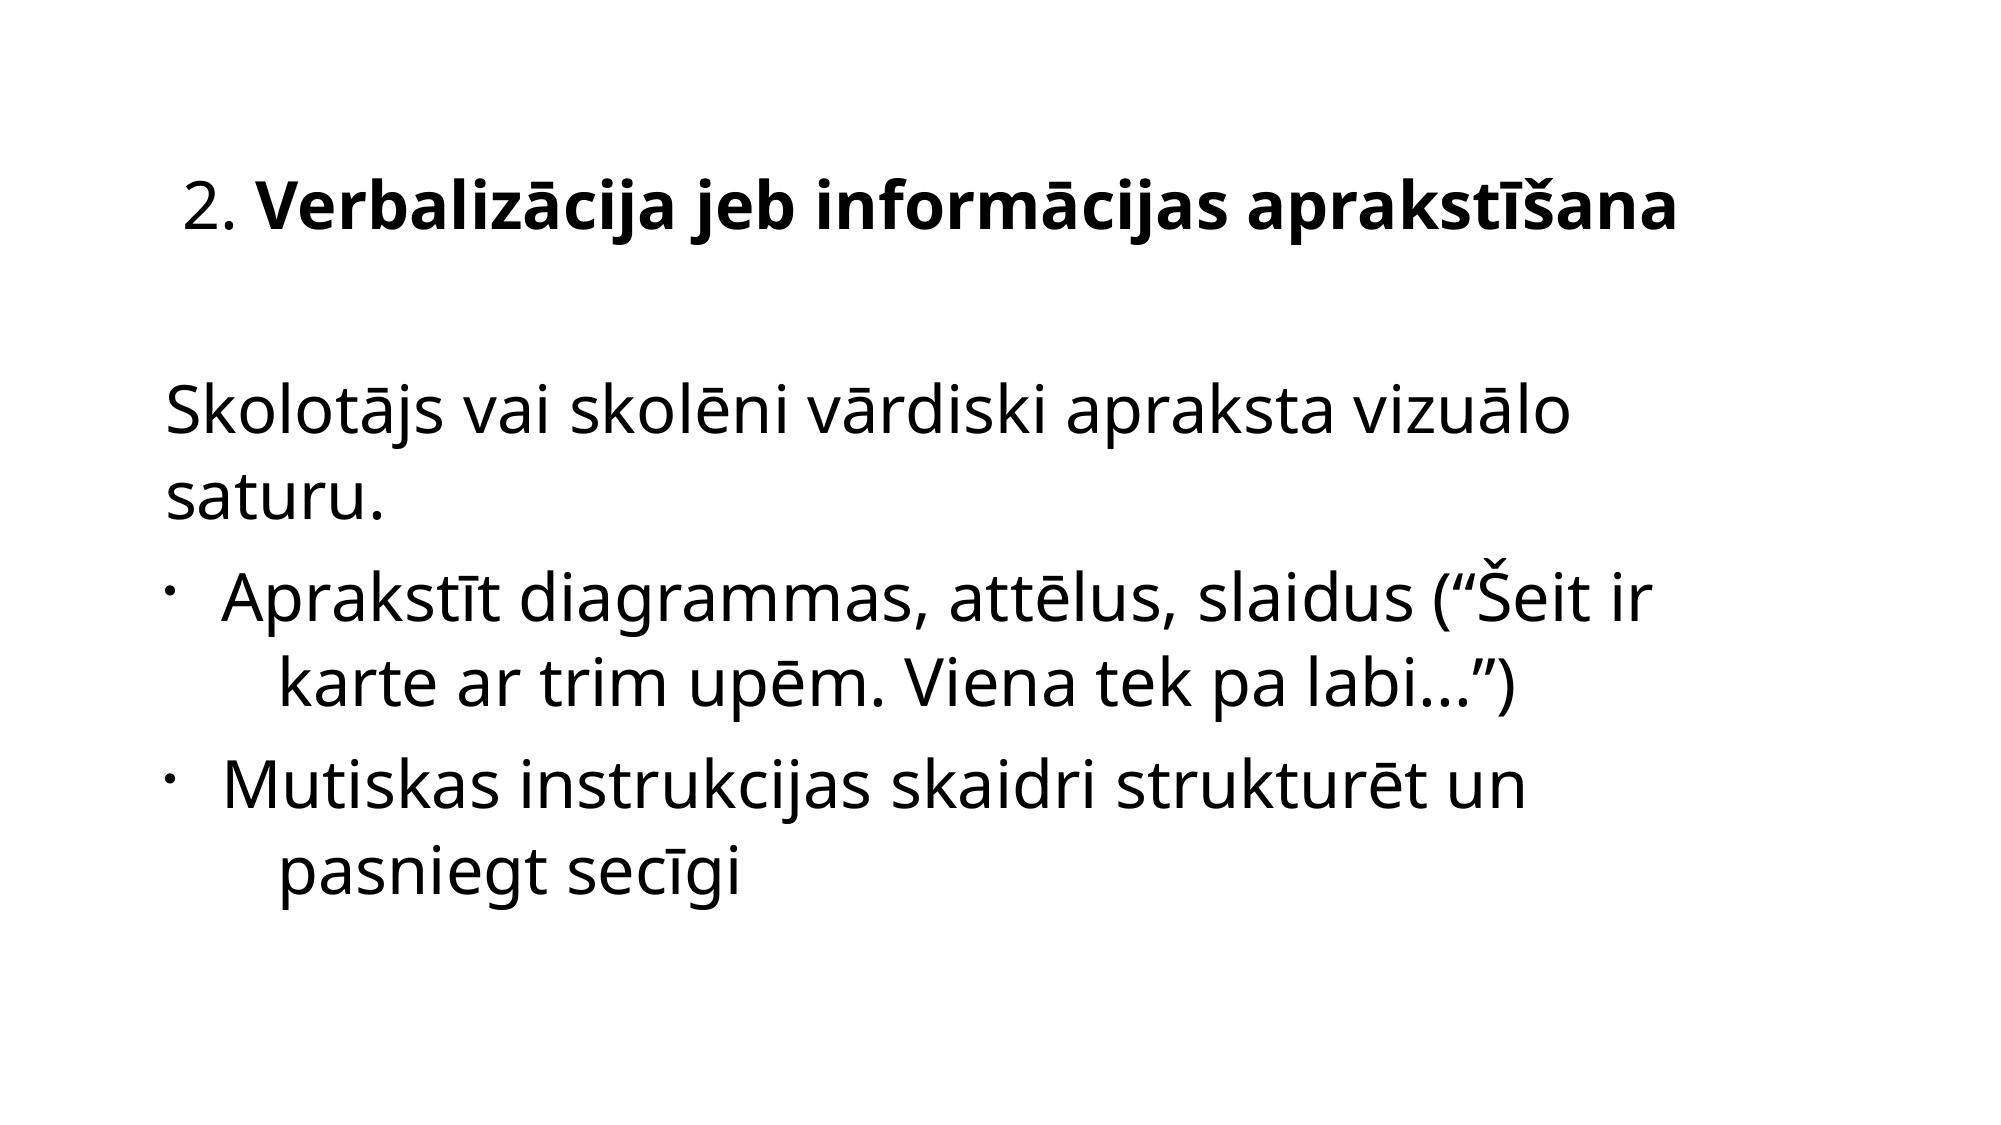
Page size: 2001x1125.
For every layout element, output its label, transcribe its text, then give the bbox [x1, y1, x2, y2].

text_box 2. Verbalizācija jeb informācijas aprakstīšana Skolotājs vai skolēni vārdiski apraksta vizuālo saturu. Aprakstīt diagrammas, attēlus, slaidus (“Šeit ir karte ar trim upēm. Viena tek pa labi...”) Mutiskas instrukcijas skaidri strukturēt un pasniegt secīgi [150, 149, 1770, 835]
